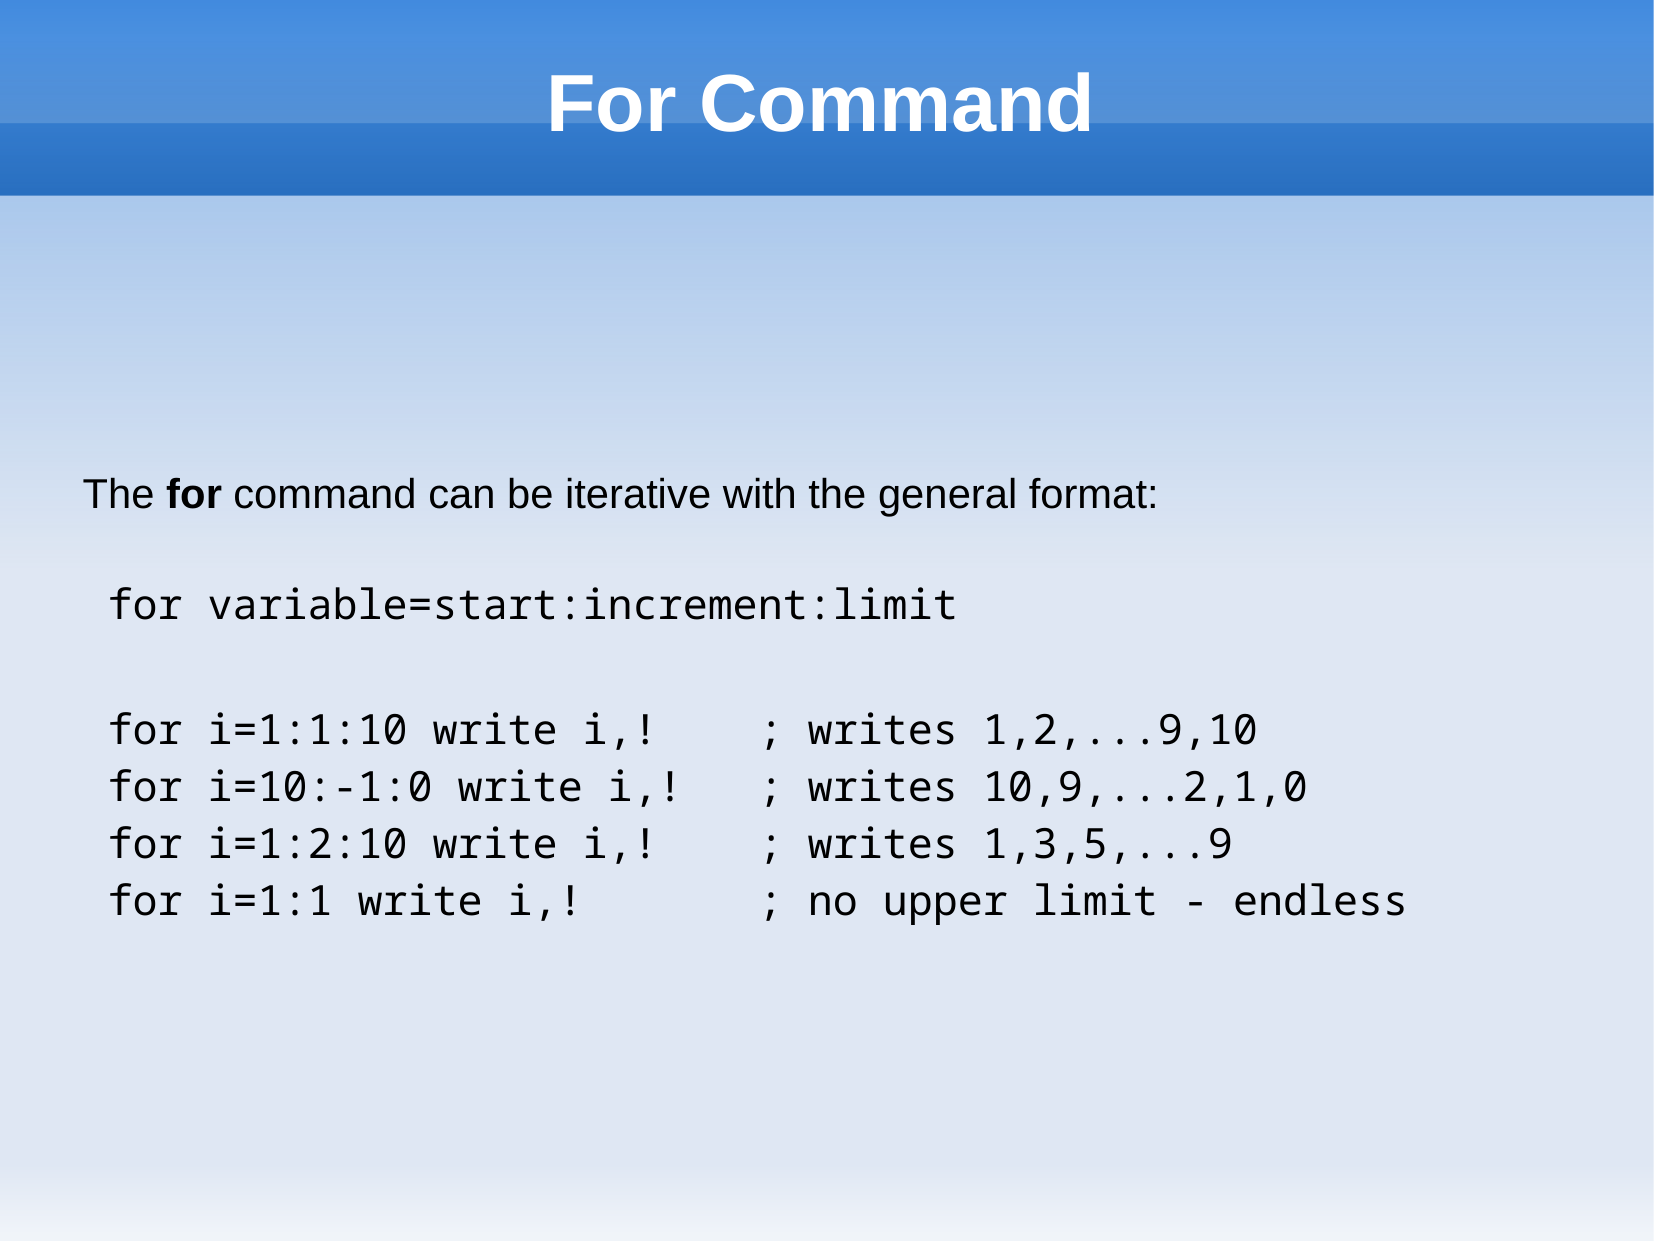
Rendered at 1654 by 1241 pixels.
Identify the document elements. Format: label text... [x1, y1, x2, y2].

title For Command [76, 0, 1565, 208]
subtitle The for command can be iterative with the general format: for variable=start:increment:limit for i=1:1:10 write i,! ; writes 1,2,...9,10 for i=10:-1:0 write i,! ; writes 10,9,...2,1,0 for i=1:2:10 write i,! ; writes 1,3,5,...9 for i=1:1 write i,! ; no upper limit - endless [82, 290, 1571, 1109]
picture [0, 0, 1654, 1241]
